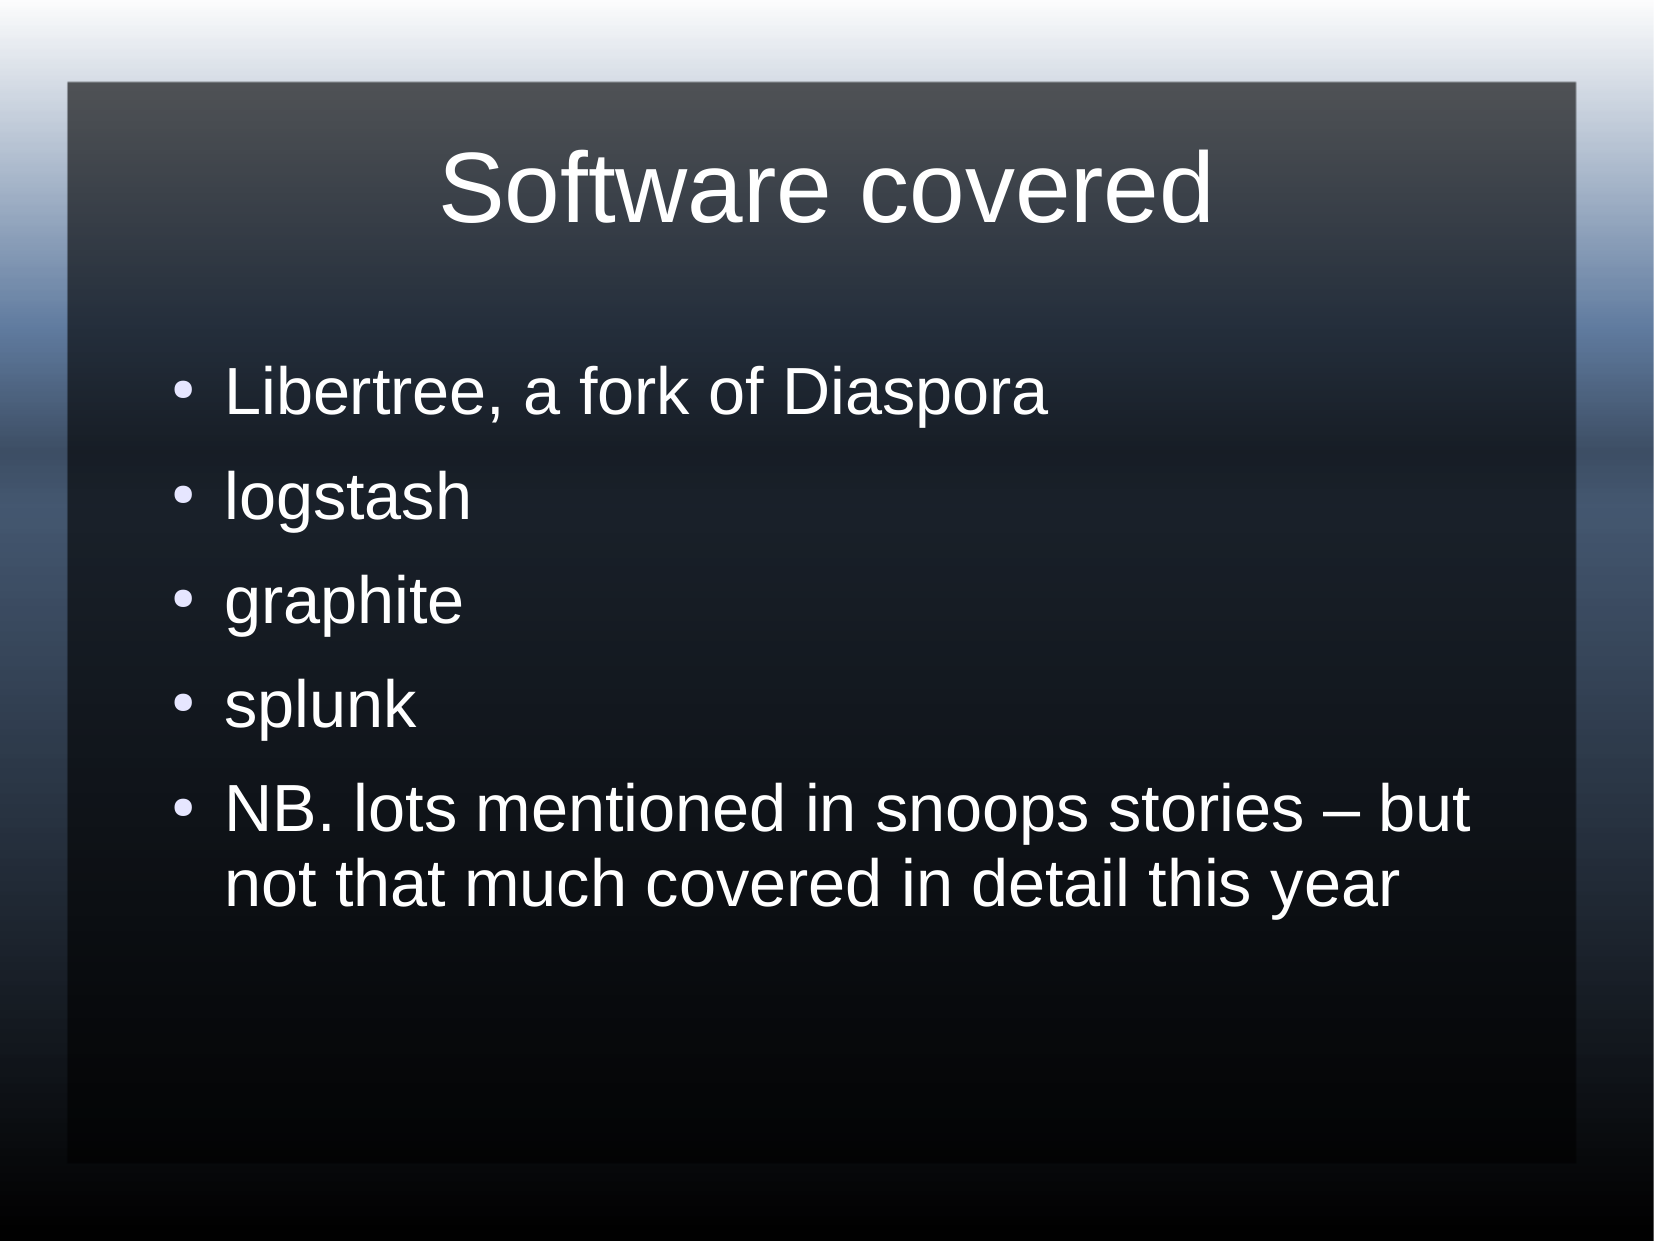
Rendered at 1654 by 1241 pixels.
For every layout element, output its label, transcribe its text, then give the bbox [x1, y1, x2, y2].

list Libertree, a fork of Diaspora logstash graphite splunk NB. lots mentioned in snoops stories – but not that much covered in detail this year [82, 354, 1571, 1105]
title Software covered [82, 84, 1571, 292]
picture [0, 0, 1654, 1241]
